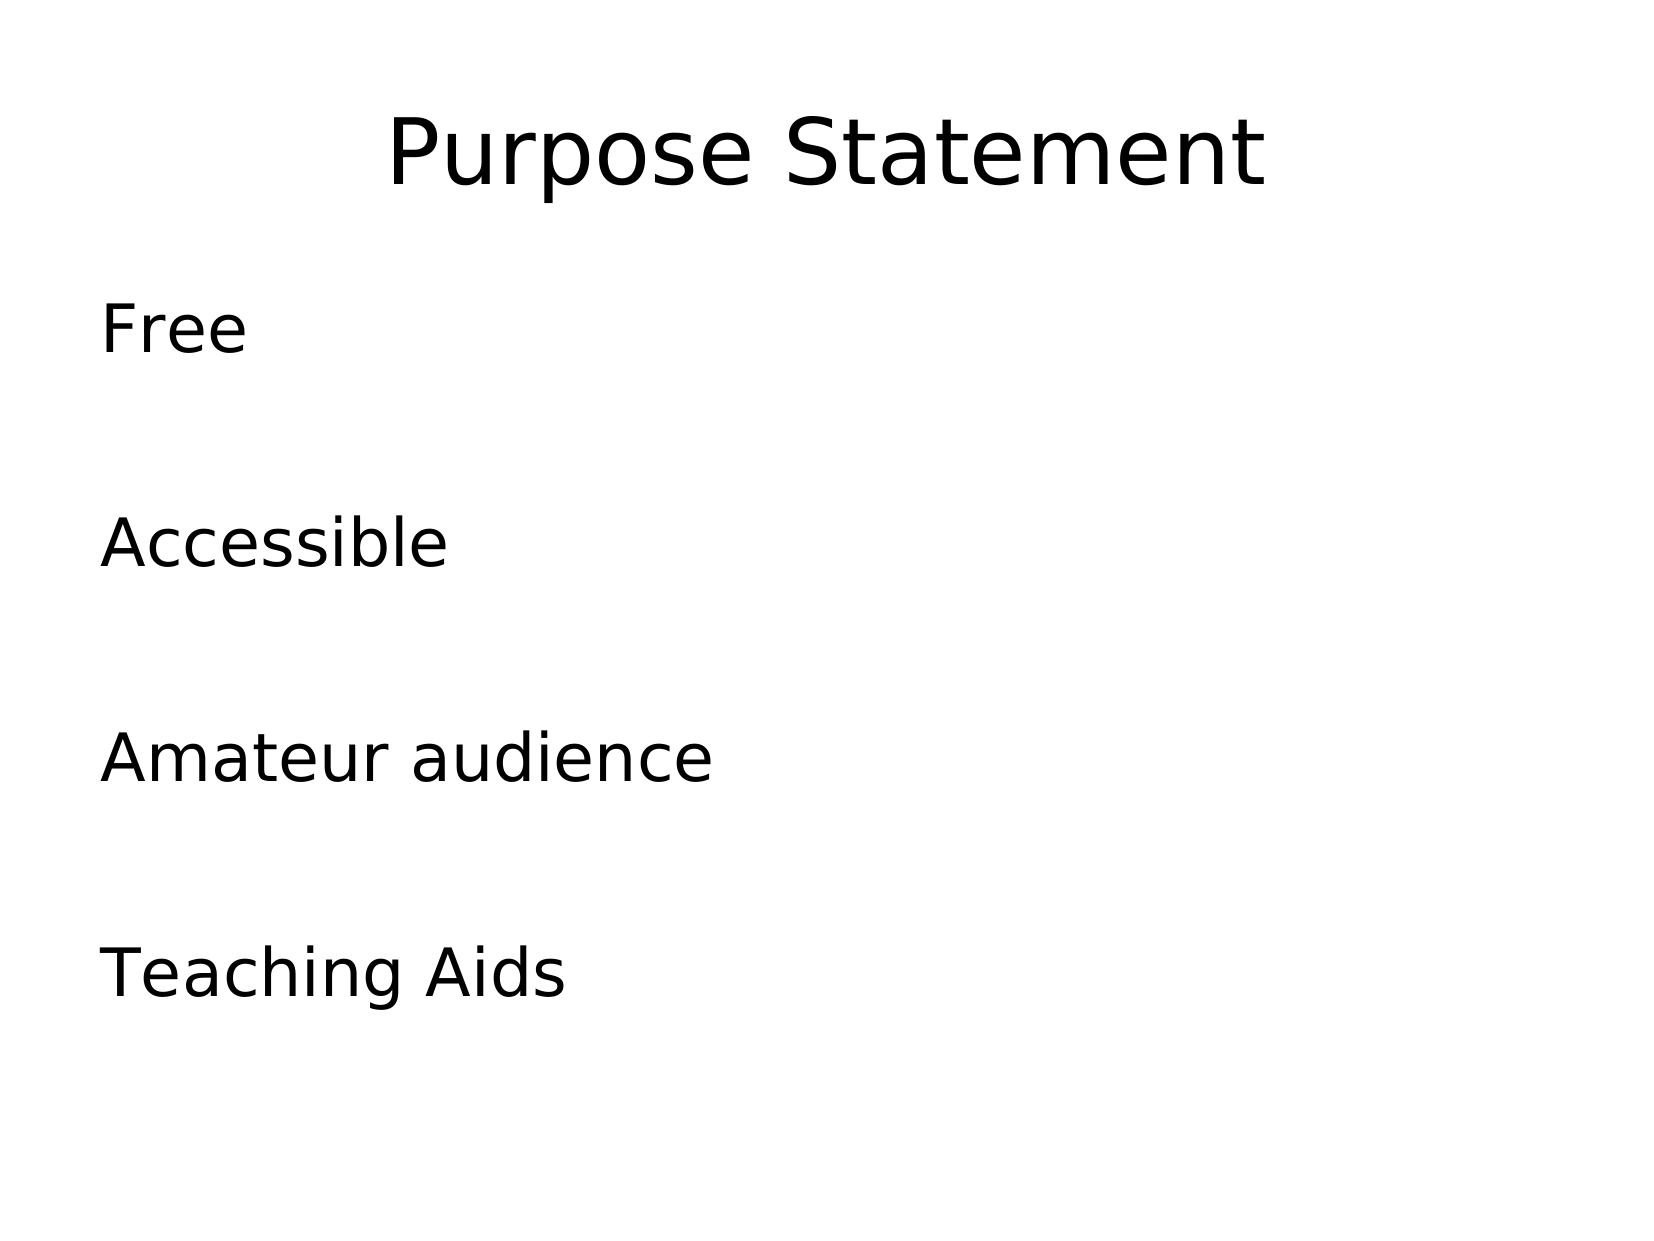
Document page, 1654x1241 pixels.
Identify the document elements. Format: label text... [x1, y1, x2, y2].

title Purpose Statement [82, 49, 1571, 257]
list Free Accessible Amateur audience Teaching Aids [82, 290, 1571, 1109]
